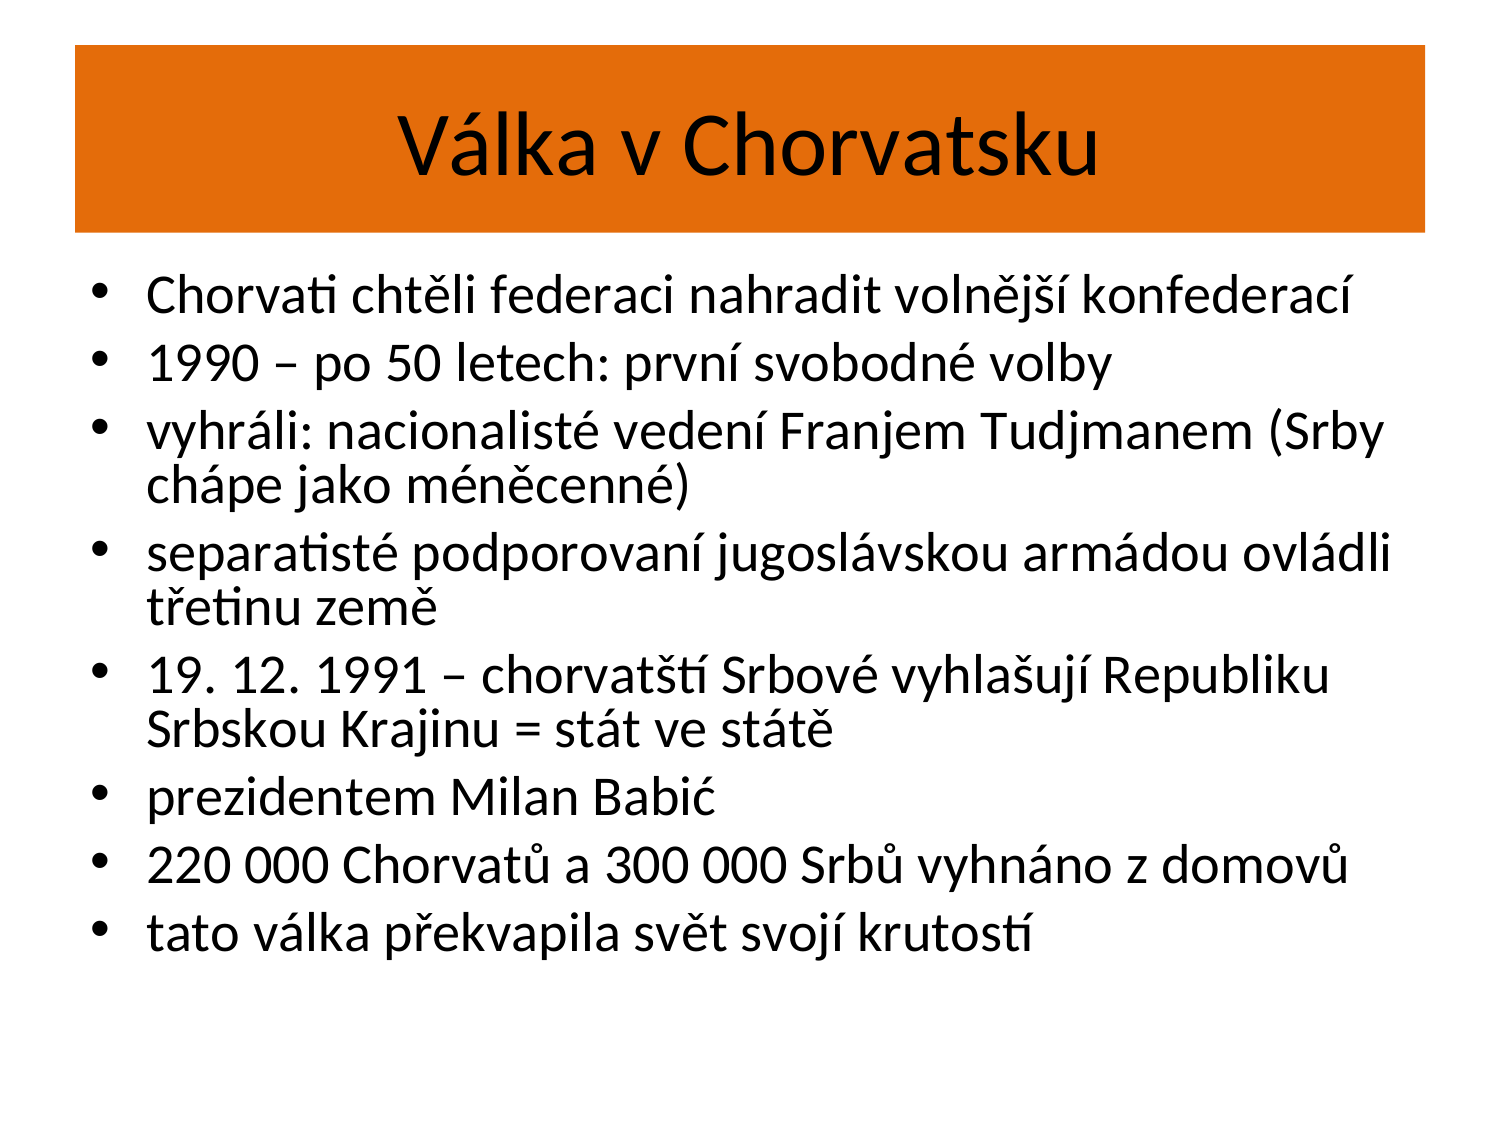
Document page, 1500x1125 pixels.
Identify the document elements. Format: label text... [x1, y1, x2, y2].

list Chorvati chtěli federaci nahradit volnější konfederací 1990 – po 50 letech: první svobodné volby vyhráli: nacionalisté vedení Franjem Tudjmanem (Srby chápe jako méněcenné) separatisté podporovaní jugoslávskou armádou ovládli třetinu země 19. 12. 1991 – chorvatští Srbové vyhlašují Republiku Srbskou Krajinu = stát ve státě prezidentem Milan Babić 220 000 Chorvatů a 300 000 Srbů vyhnáno z domovů tato válka překvapila svět svojí krutostí [75, 262, 1426, 1006]
title Válka v Chorvatsku [75, 45, 1426, 233]
